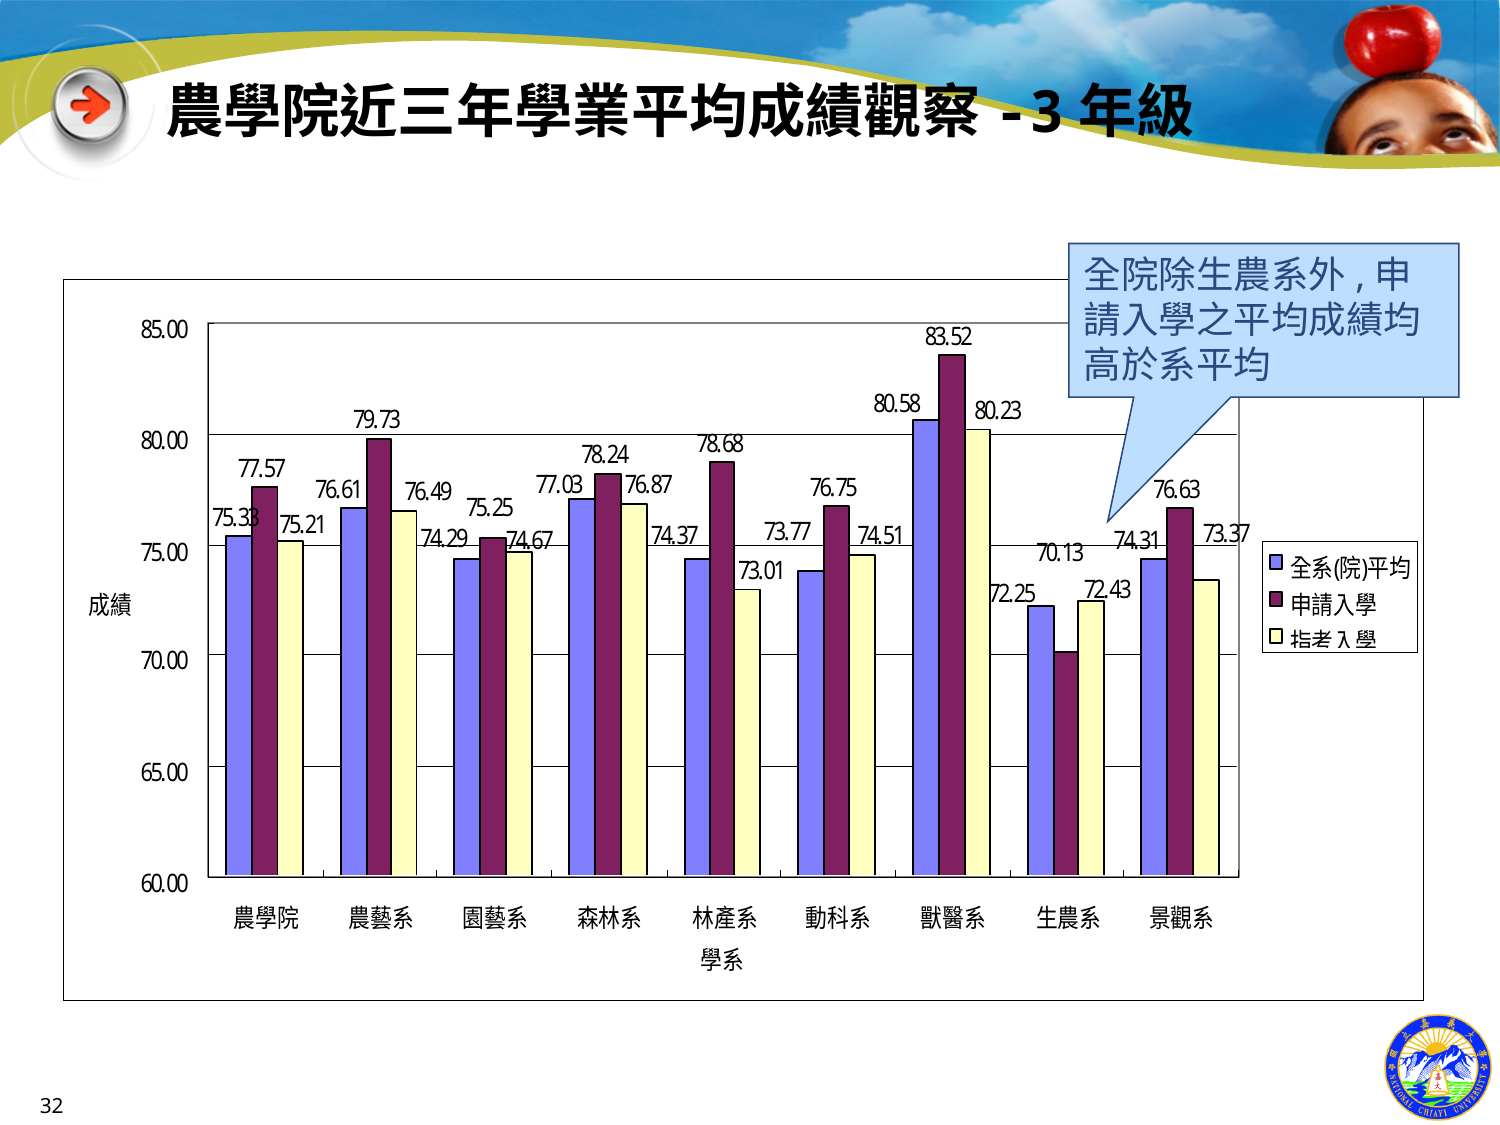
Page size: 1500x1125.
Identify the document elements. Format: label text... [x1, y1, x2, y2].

chart [53, 267, 1436, 1012]
title 農學院近三年學業平均成績觀察-3年級 [150, 62, 1235, 155]
text_box [24, 1084, 376, 1125]
text_box 全院除生農系外,申請入學之平均成績均高於系平均 [1068, 243, 1459, 522]
